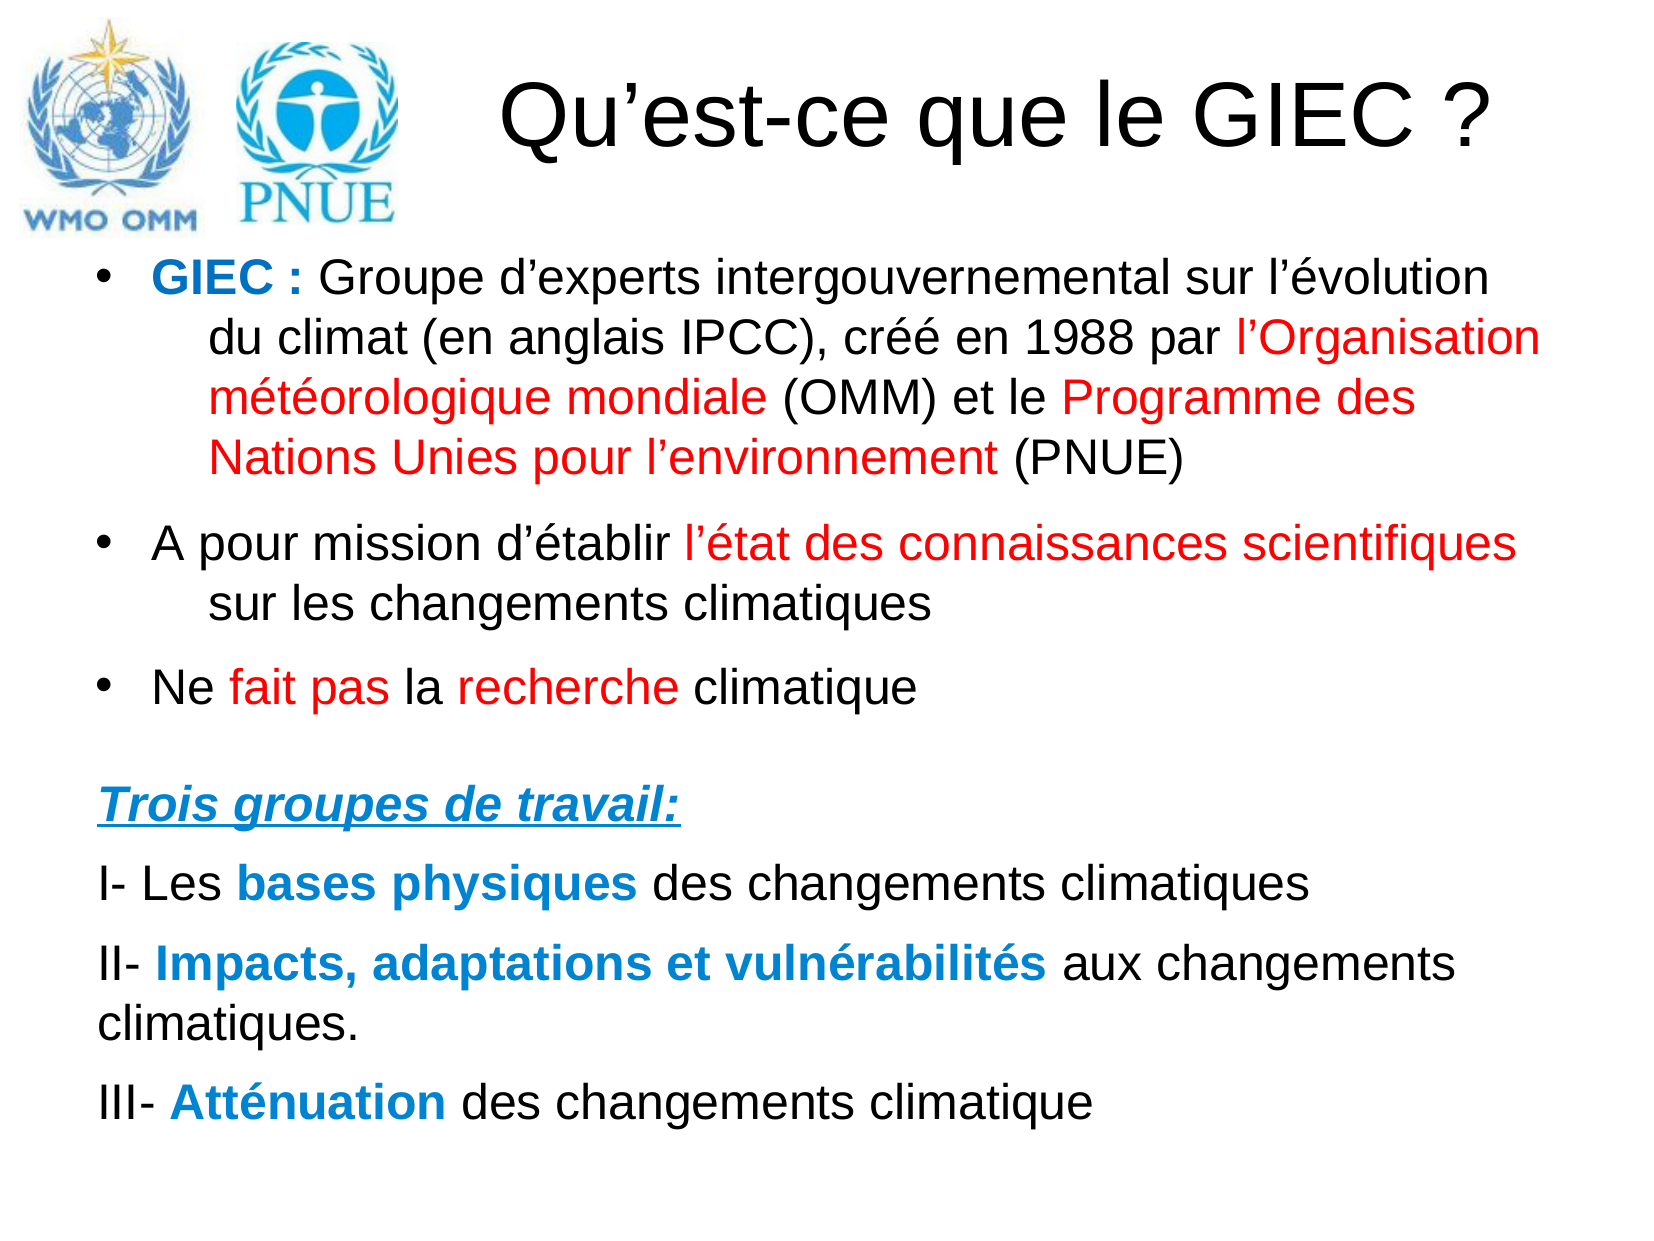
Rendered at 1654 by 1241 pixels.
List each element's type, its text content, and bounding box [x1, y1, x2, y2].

text_box A pour mission d’établir l’état des connaissances scientifiques sur les changements climatiques Ne fait pas la recherche climatique [80, 503, 1569, 736]
picture [236, 42, 398, 225]
picture [19, 17, 205, 238]
text_box Qu’est-ce que le GIEC ? [357, 47, 1636, 255]
text_box Trois groupes de travail: I- Les bases physiques des changements climatiques II- Impacts, adaptations et vulnérabilités aux changements climatiques. III- Atténuation des changements climatique [82, 763, 1571, 1159]
text_box GIEC : Groupe d’experts intergouvernemental sur l’évolution du climat (en anglais IPCC), créé en 1988 par l’Organisation météorologique mondiale (OMM) et le Programme des Nations Unies pour l’environnement (PNUE) [80, 237, 1569, 503]
